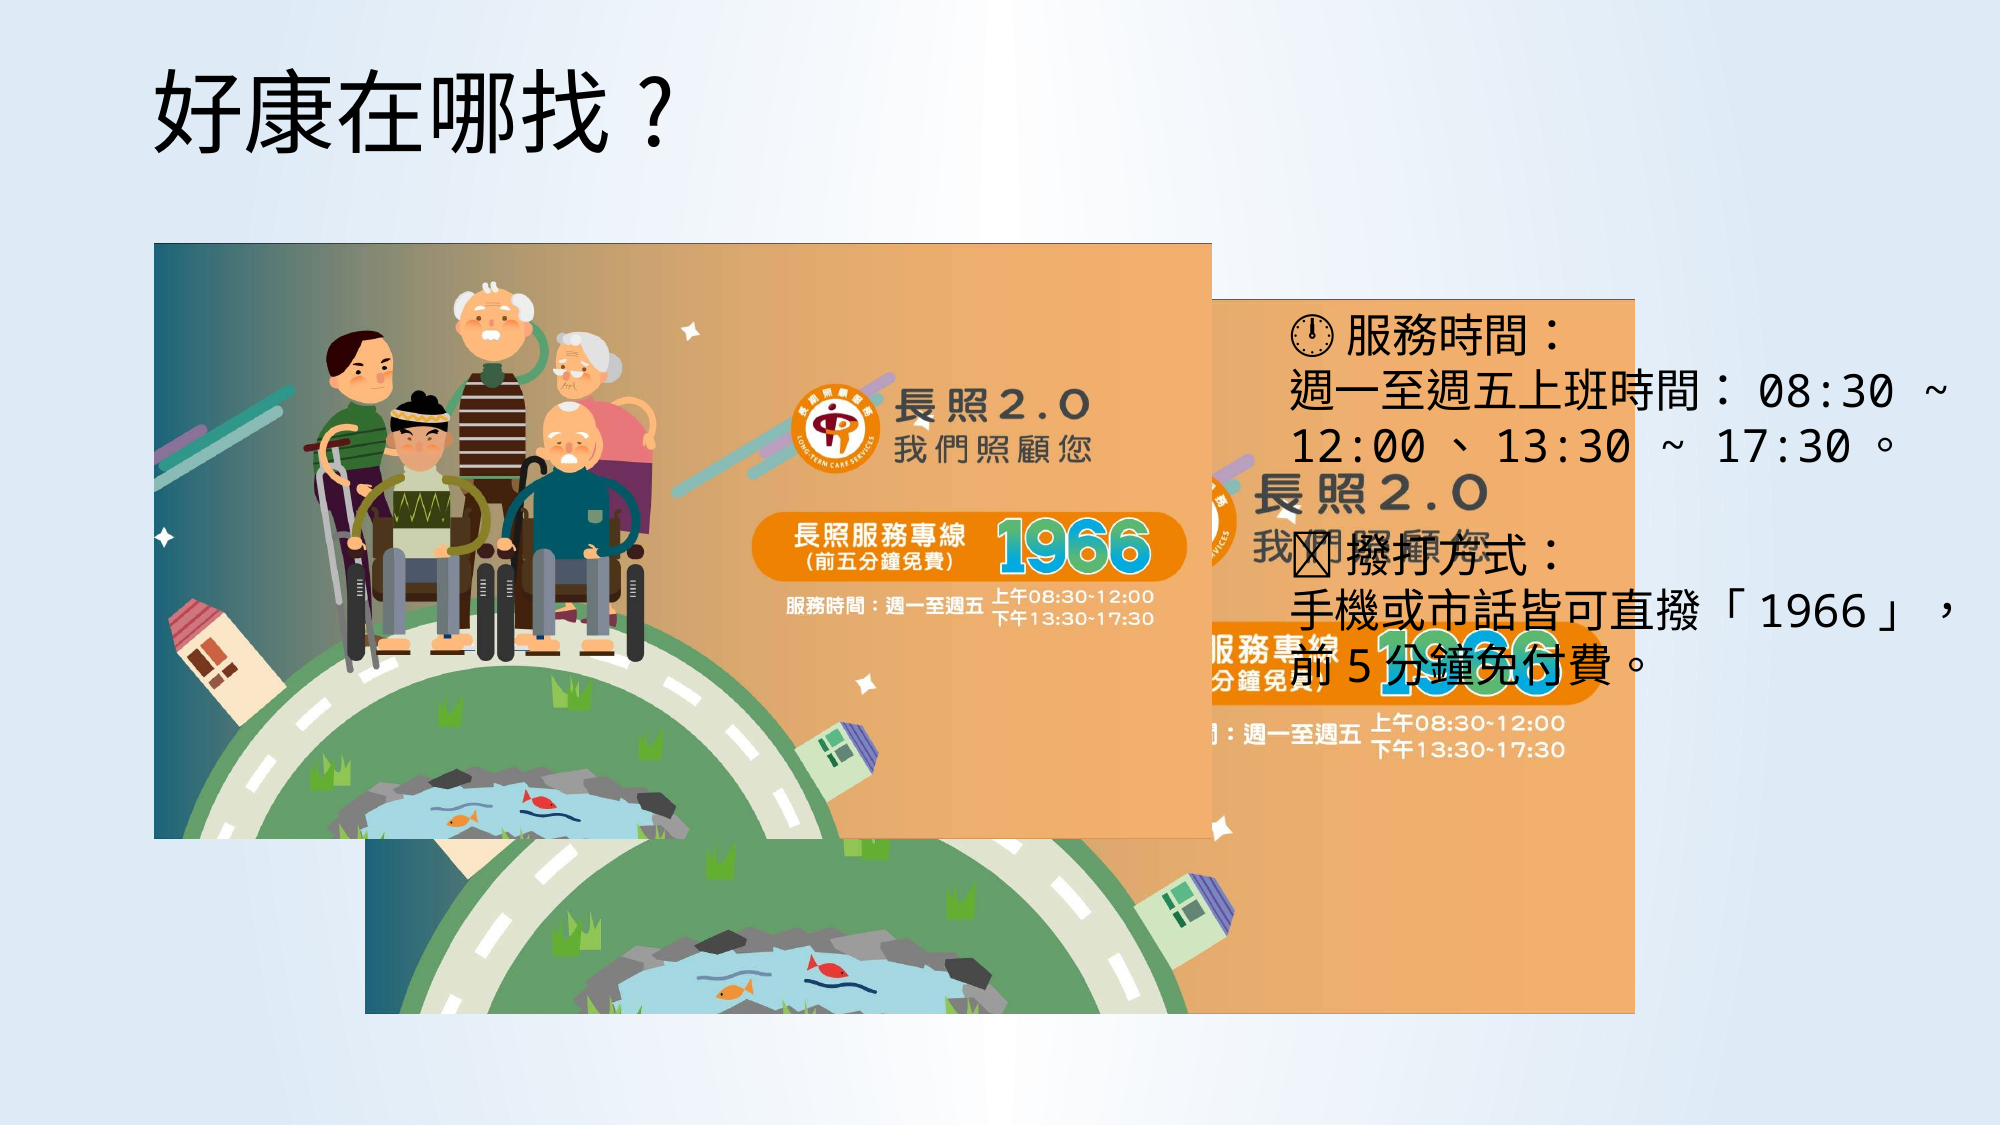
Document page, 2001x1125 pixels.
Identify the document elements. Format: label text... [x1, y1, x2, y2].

text_box 🕛服務時間： 週一至週五上班時間：08:30 ~ 12:00、13:30 ~ 17:30。 📞撥打方式： 手機或市話皆可直撥「1966」，前5分鐘免付費。 [1274, 299, 1995, 755]
picture [154, 243, 1635, 1014]
title 好康在哪找? [137, 59, 1863, 278]
